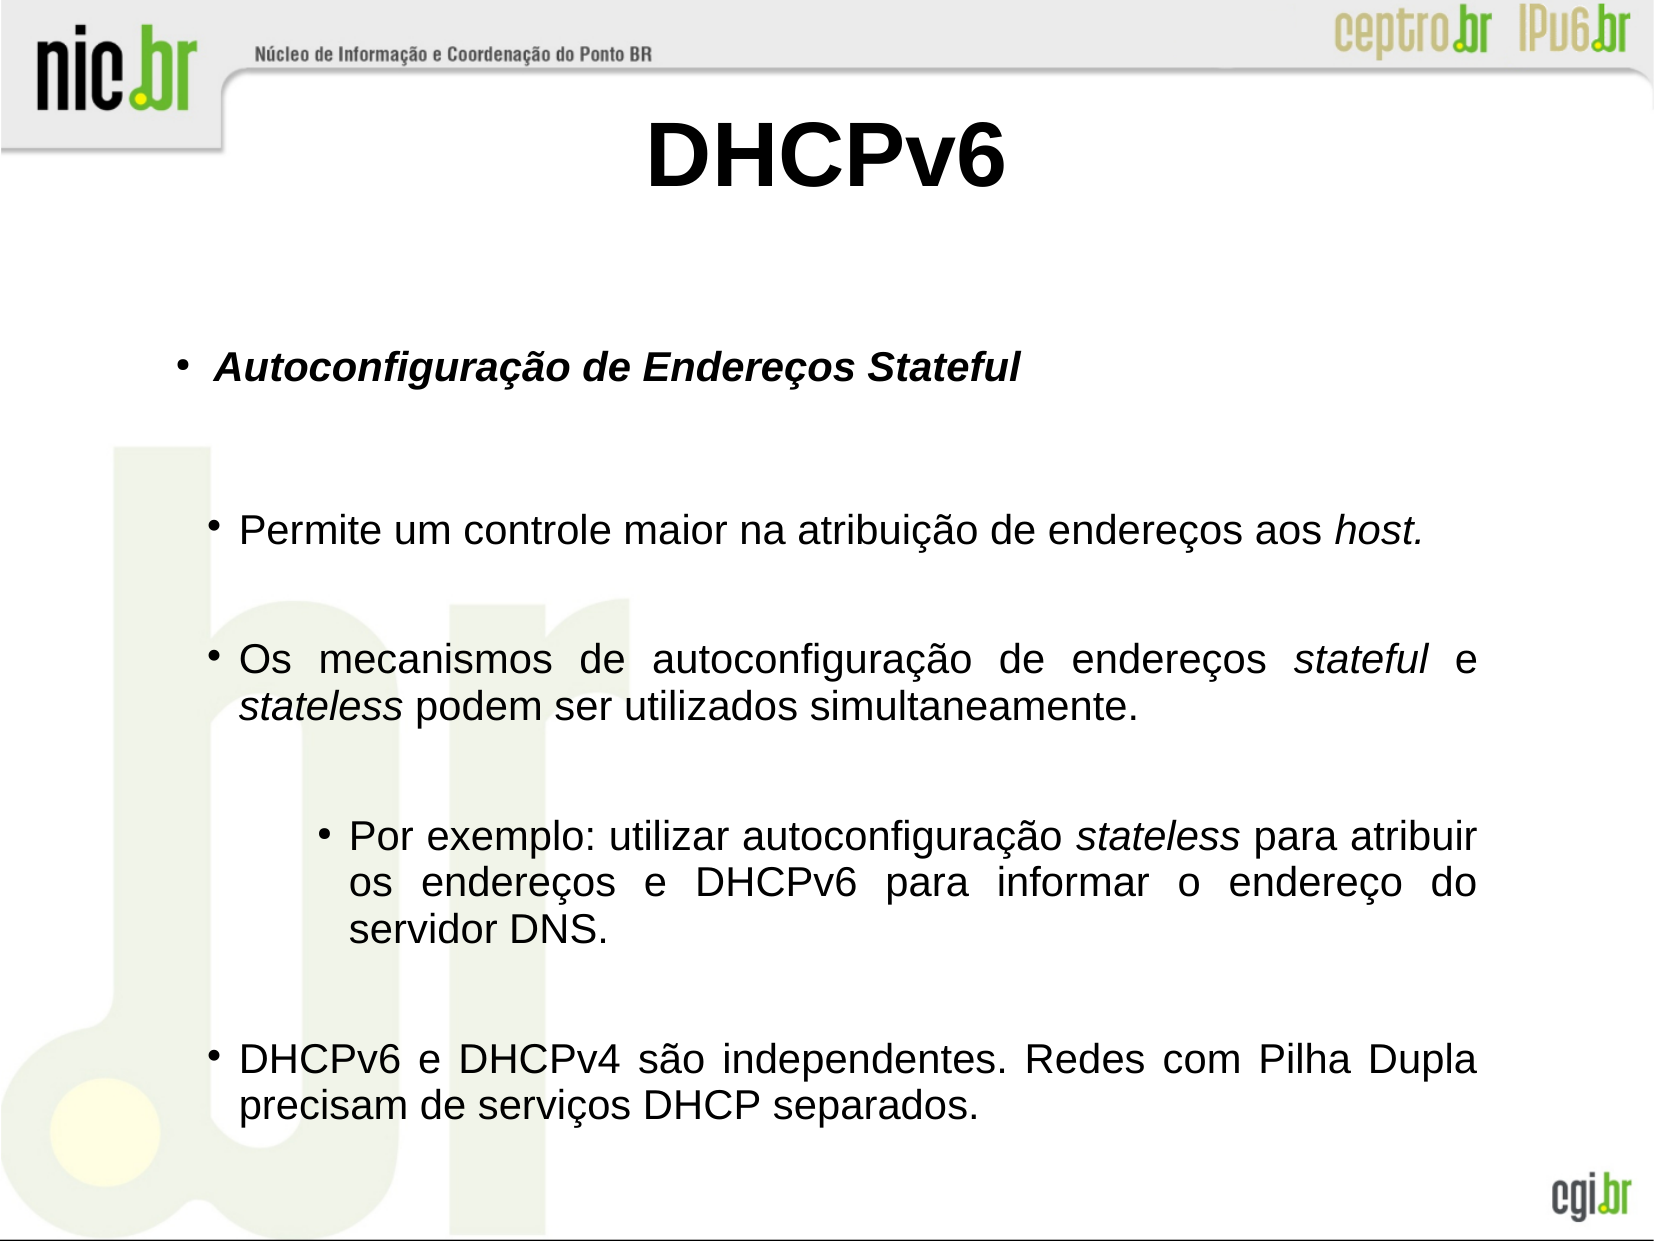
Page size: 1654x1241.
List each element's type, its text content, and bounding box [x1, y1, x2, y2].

text_box Autoconfiguração de Endereços Stateful Permite um controle maior na atribuição de endereços aos host. Os mecanismos de autoconfiguração de endereços stateful e stateless podem ser utilizados simultaneamente. Por exemplo: utilizar autoconfiguração stateless para atribuir os endereços e DHCPv6 para informar o endereço do servidor DNS. DHCPv6 e DHCPv4 são independentes. Redes com Pilha Dupla precisam de serviços DHCP separados. [160, 336, 1493, 975]
text_box DHCPv6 [88, 97, 1566, 215]
picture [0, 0, 1654, 1241]
